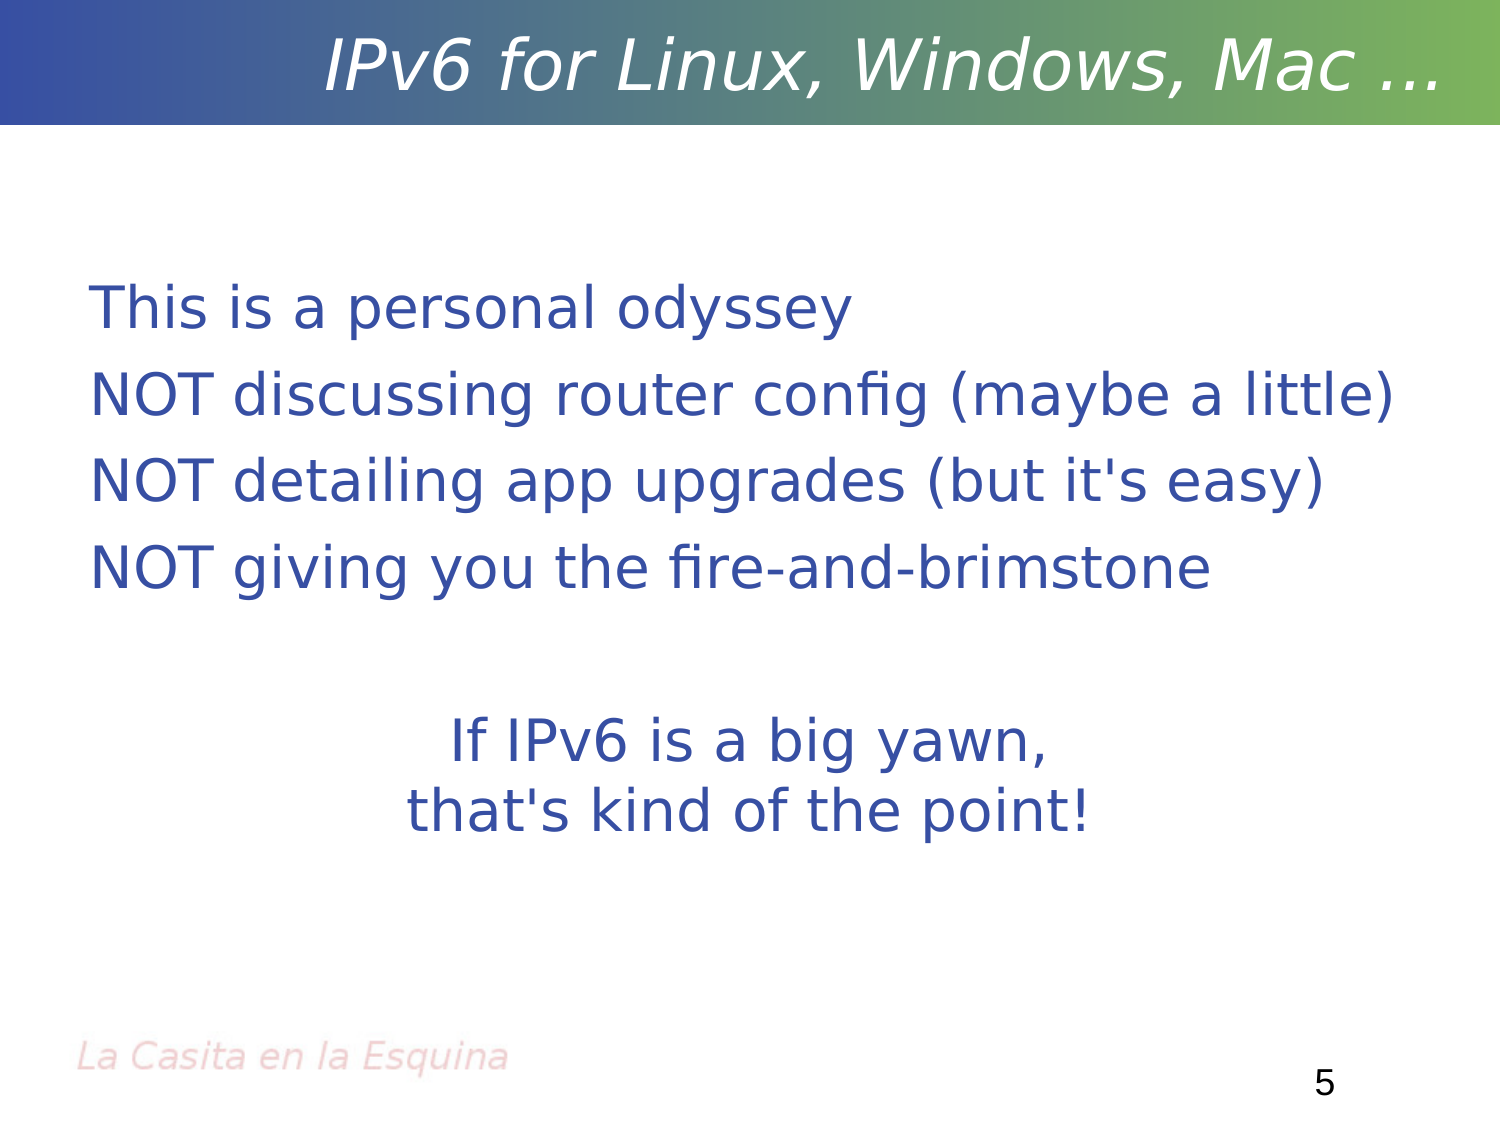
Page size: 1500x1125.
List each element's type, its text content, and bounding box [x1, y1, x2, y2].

list This is a personal odyssey NOT discussing router config (maybe a little) NOT detailing app upgrades (but it's easy) NOT giving you the fire-and-brimstone If IPv6 is a big yawn, that's kind of the point! [75, 262, 1426, 1006]
title IPv6 for Linux, Windows, Mac ... [62, 12, 1463, 113]
picture [45, 1019, 545, 1095]
